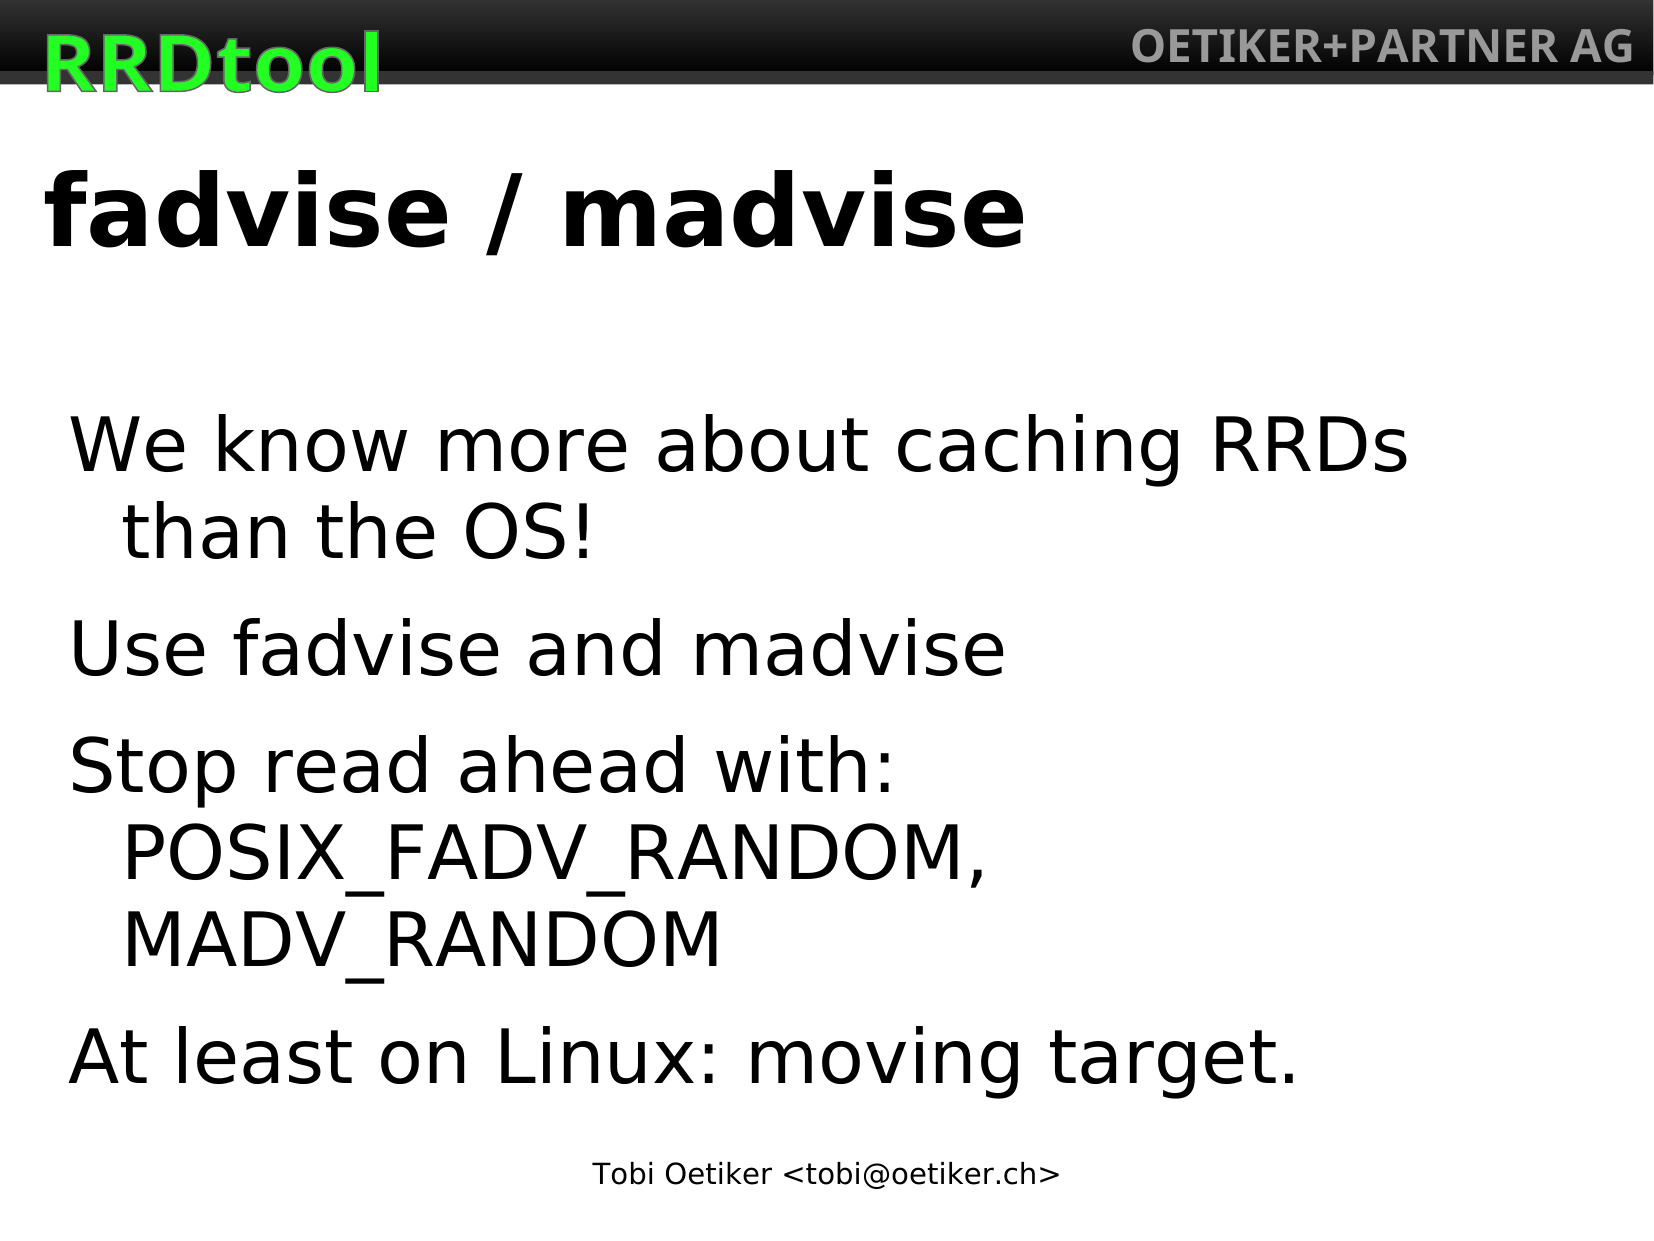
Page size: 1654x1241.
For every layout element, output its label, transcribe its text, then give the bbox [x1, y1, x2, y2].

title fadvise / madvise [43, 144, 1582, 280]
list We know more about caching RRDs than the OS! Use fadvise and madvise Stop read ahead with: POSIX_FADV_RANDOM, MADV_RANDOM At least on Linux: moving target. [50, 401, 1571, 1102]
